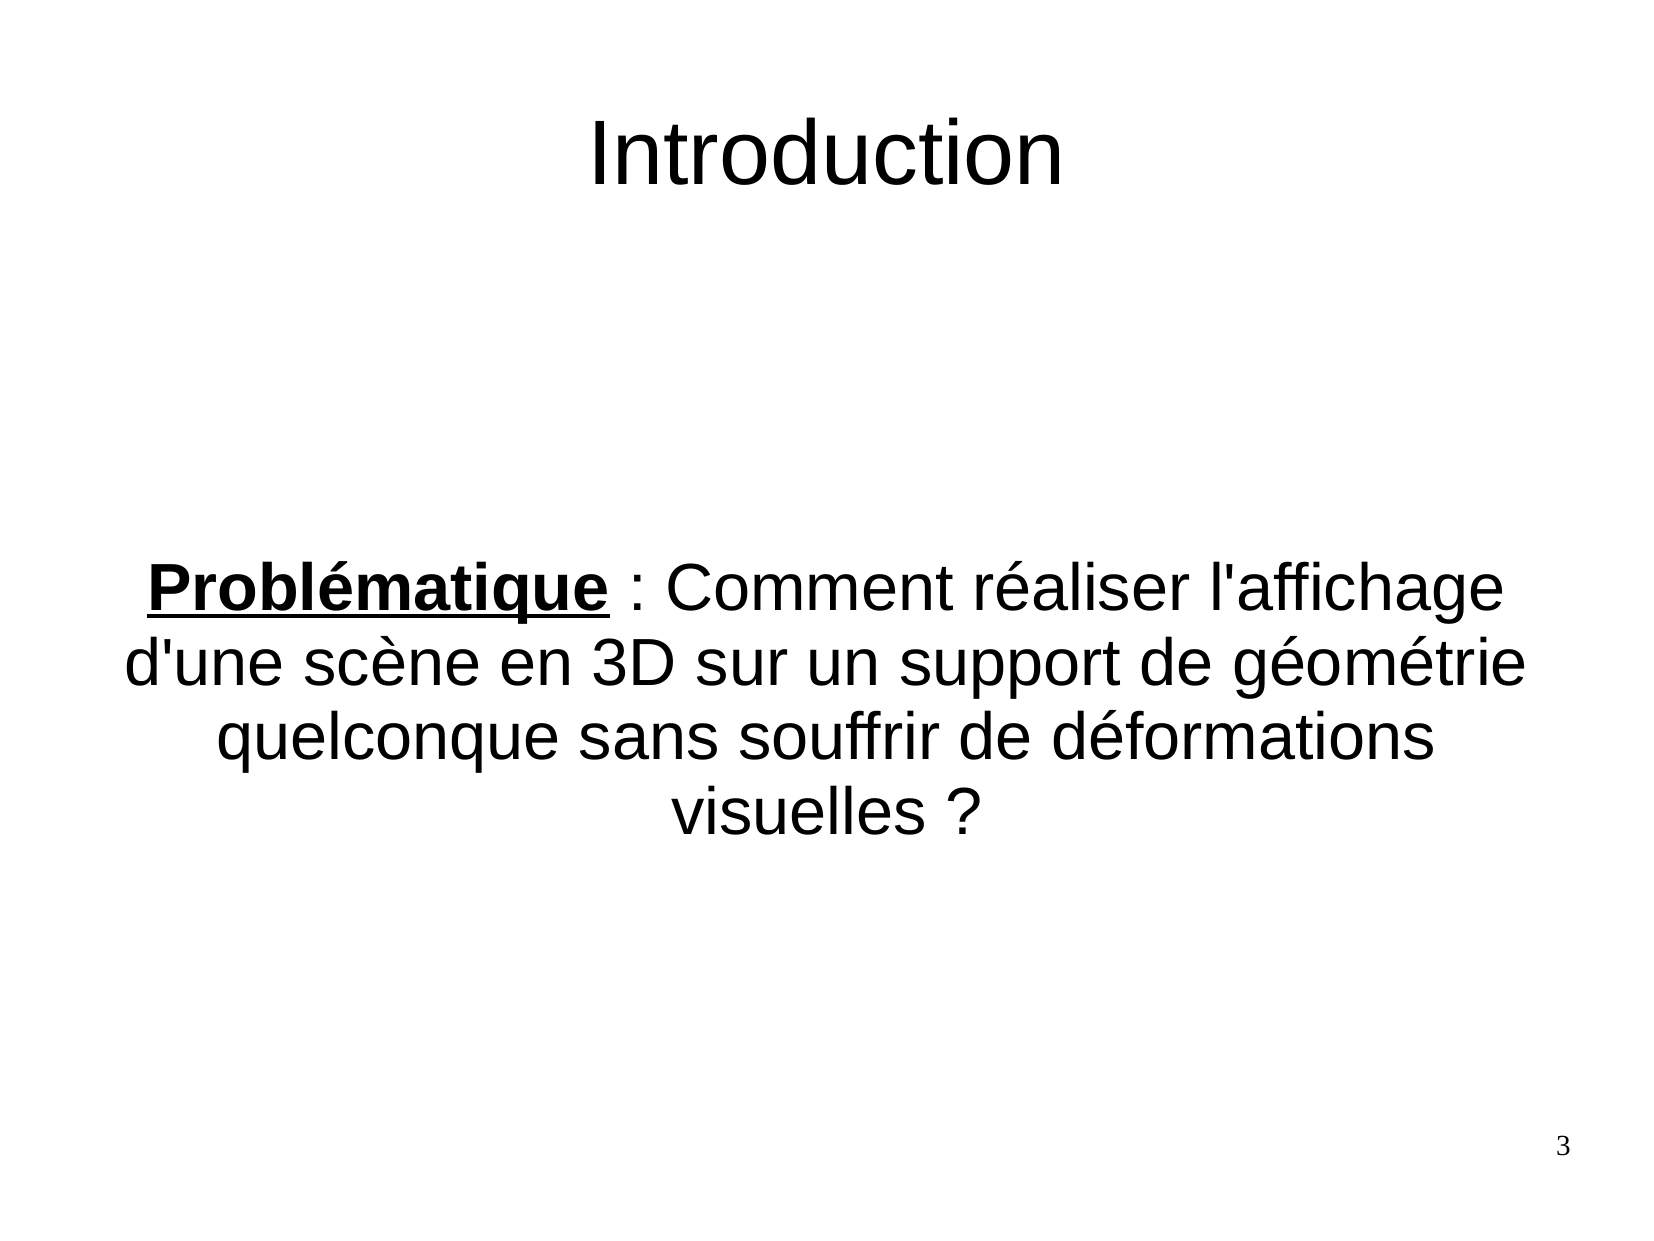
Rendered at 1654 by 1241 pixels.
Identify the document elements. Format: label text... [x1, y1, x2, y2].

title Introduction [82, 56, 1571, 250]
subtitle Problématique : Comment réaliser l'affichage d'une scène en 3D sur un support de géométrie quelconque sans souffrir de déformations visuelles ? [82, 297, 1571, 1102]
